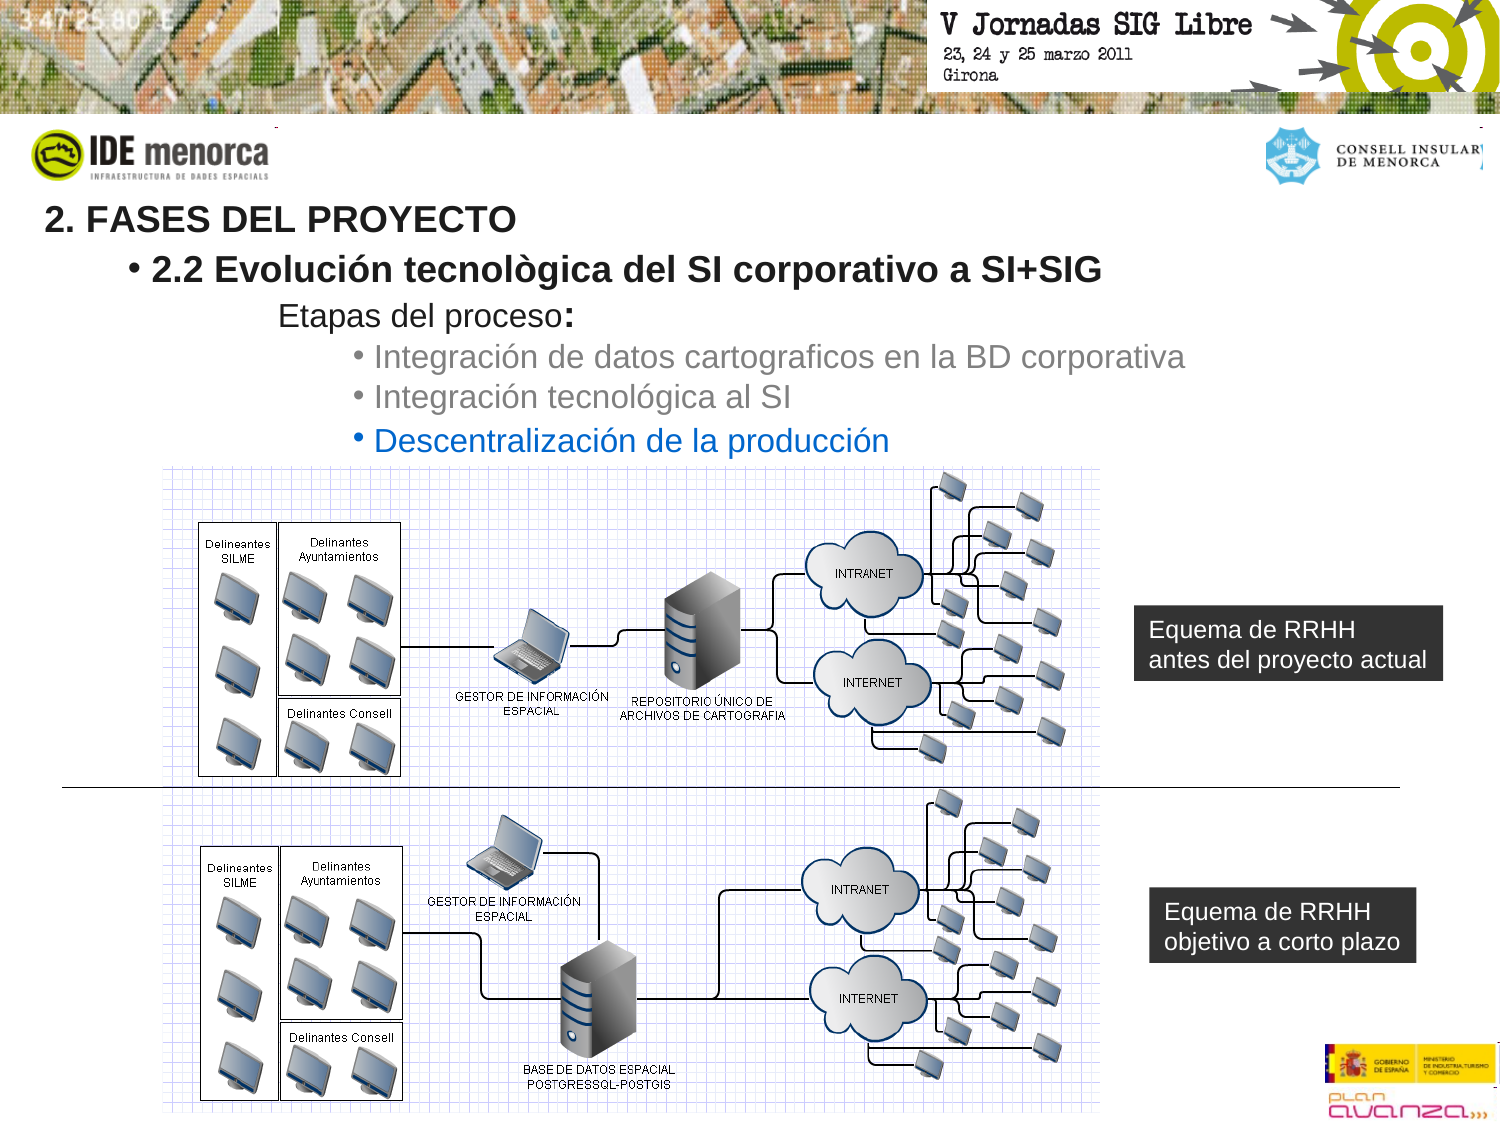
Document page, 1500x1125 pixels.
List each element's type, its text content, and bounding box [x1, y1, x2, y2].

text_box Equema de RRHH objetivo a corto plazo [1149, 887, 1417, 963]
picture [1325, 1042, 1500, 1085]
text_box Equema de RRHH antes del proyecto actual [1134, 605, 1444, 681]
picture [1266, 127, 1483, 185]
chart [162, 788, 1101, 1113]
picture [1328, 1087, 1497, 1125]
text_box 2.2 Evolución tecnològica del SI corporativo a SI+SIG Etapas del proceso: Integración de datos cartograficos en la BD corporativa Integración tecnológica al SI Descentralización de la producción [113, 237, 1202, 558]
text_box 2. FASES DEL PROYECTO [29, 187, 533, 248]
picture [29, 127, 278, 185]
chart [162, 466, 1101, 787]
picture [0, 0, 1500, 114]
